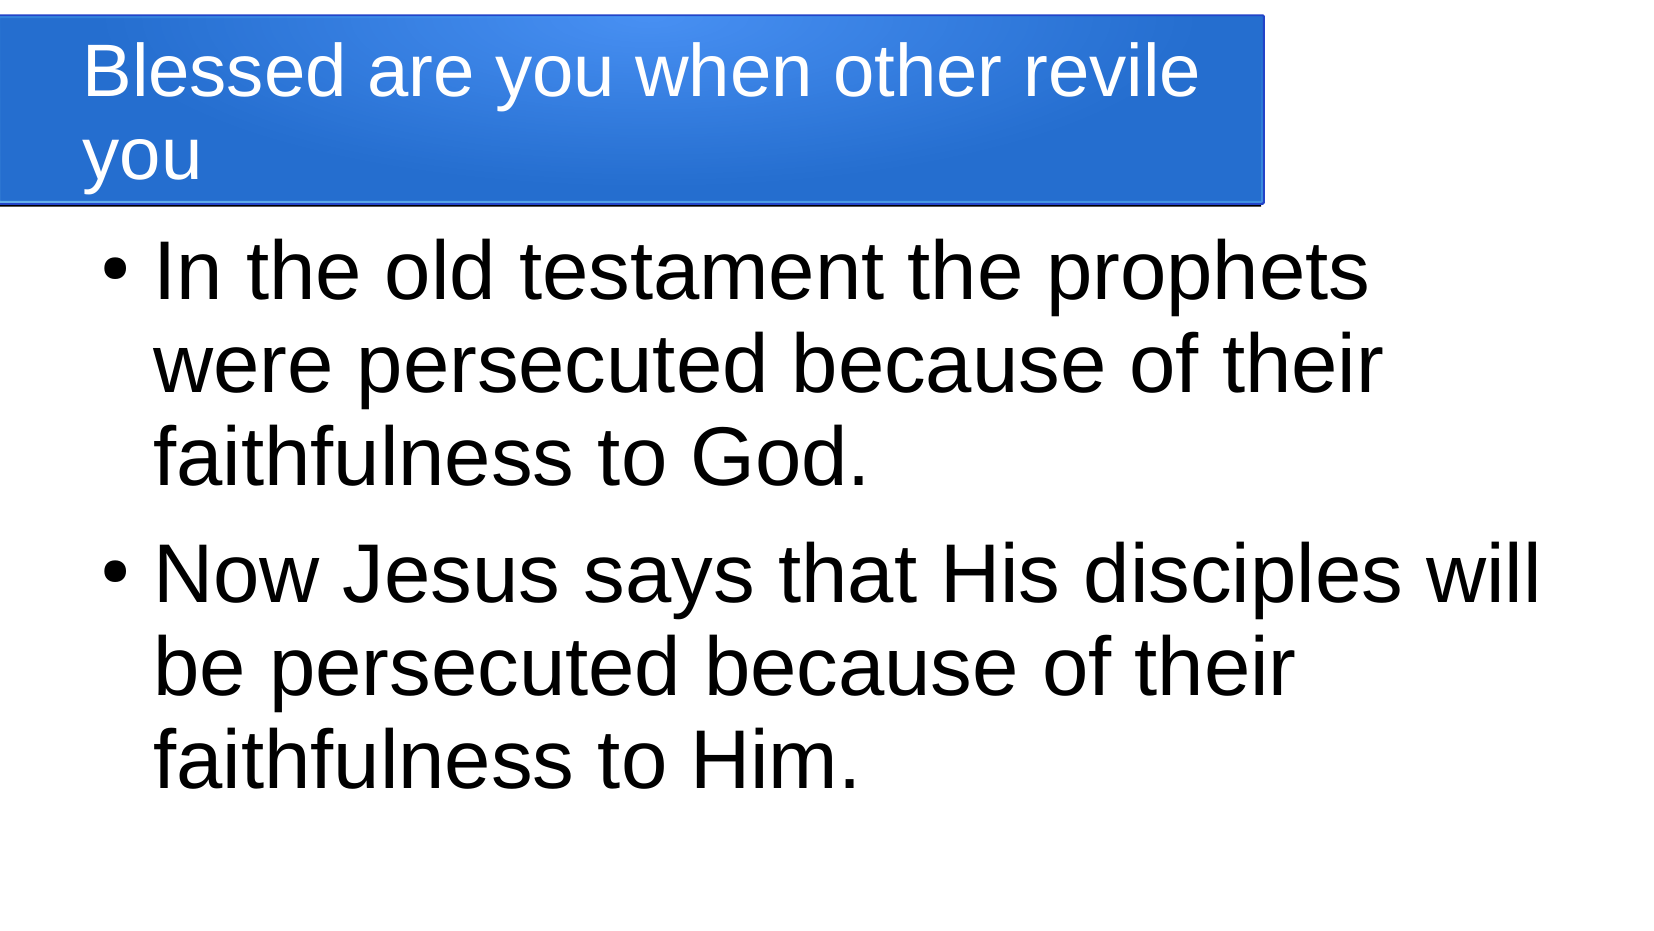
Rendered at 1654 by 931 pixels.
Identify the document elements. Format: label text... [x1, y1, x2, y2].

list In the old testament the prophets were persecuted because of their faithfulness to God. Now Jesus says that His disciples will be persecuted because of their faithfulness to Him. [82, 224, 1571, 901]
title Blessed are you when other revile you [82, 29, 1235, 196]
